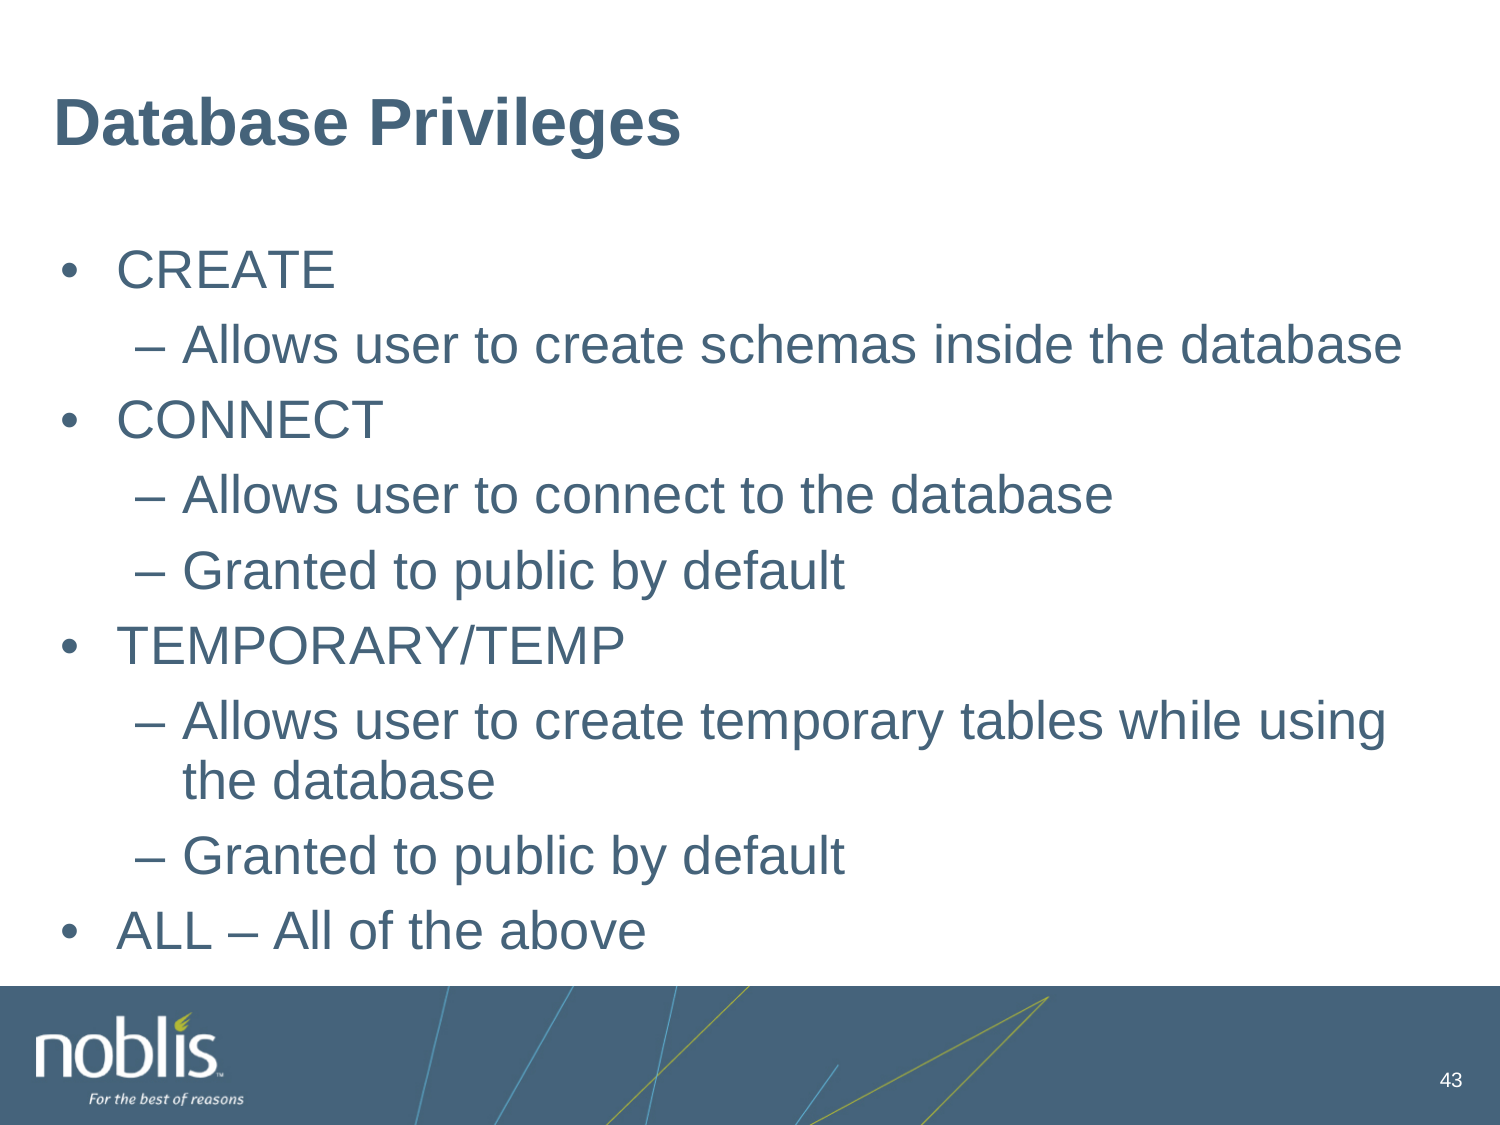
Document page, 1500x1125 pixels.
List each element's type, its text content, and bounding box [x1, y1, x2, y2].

title Database Privileges [53, 38, 1438, 211]
picture [0, 986, 1500, 1125]
list CREATE Allows user to create schemas inside the database CONNECT Allows user to connect to the database Granted to public by default TEMPORARY/TEMP Allows user to create temporary tables while using the database Granted to public by default ALL – All of the above [60, 239, 1437, 968]
